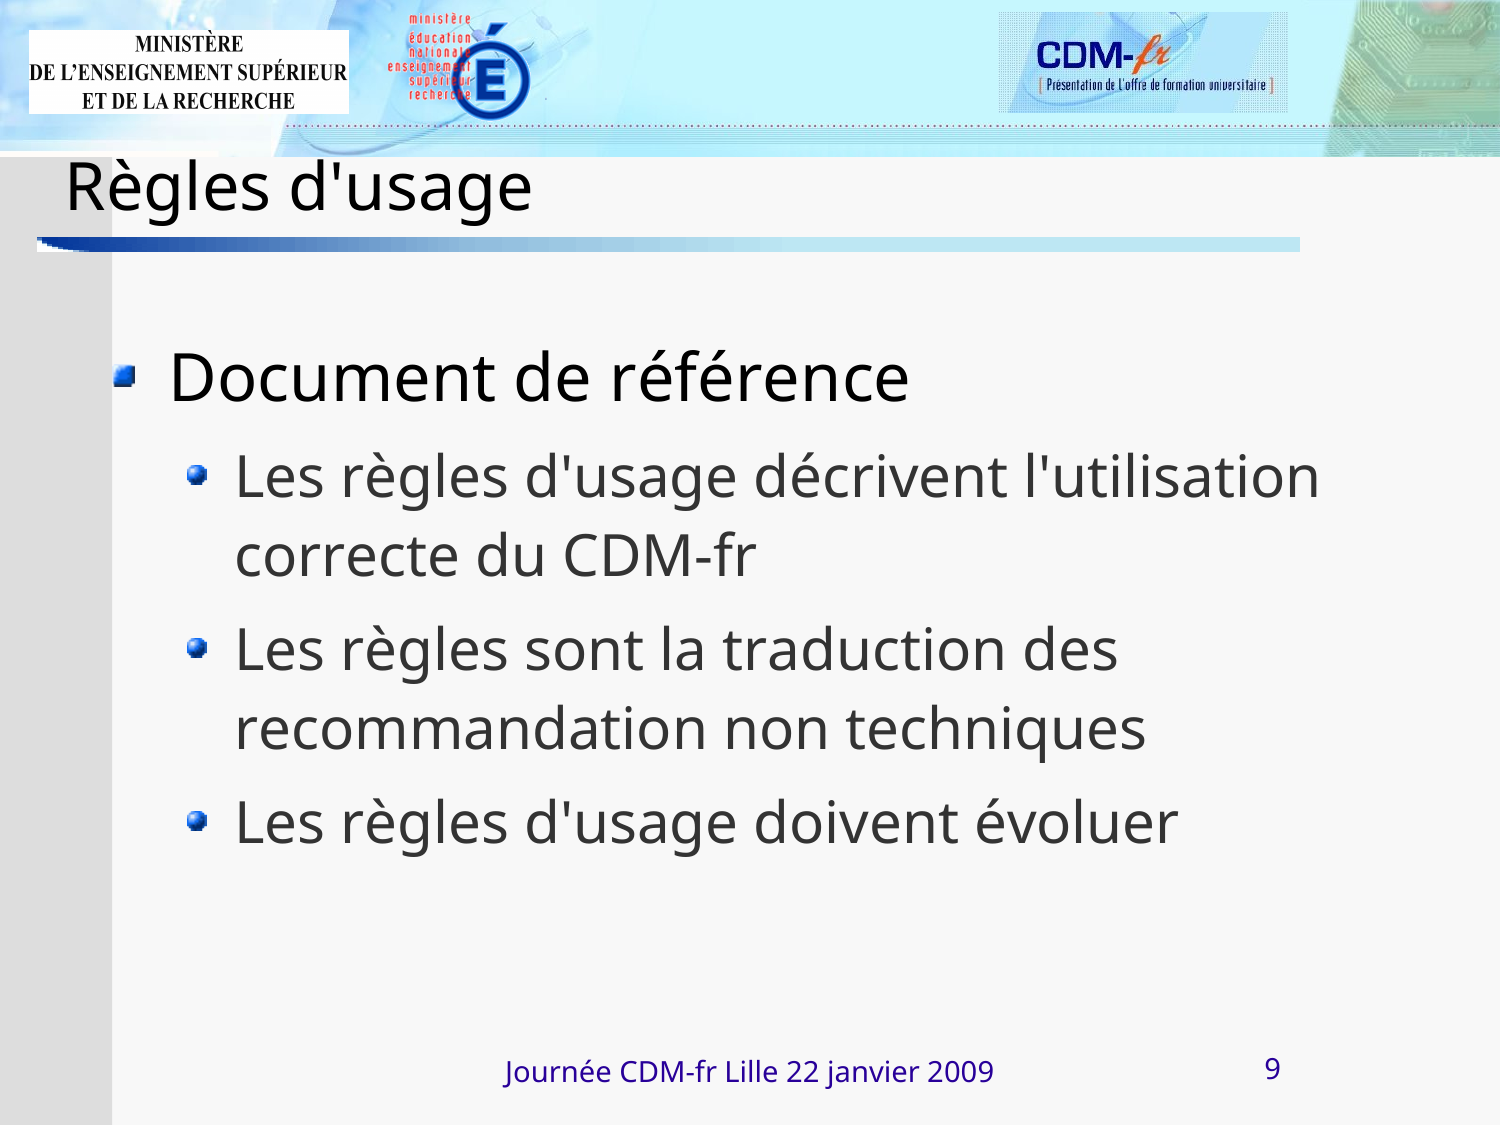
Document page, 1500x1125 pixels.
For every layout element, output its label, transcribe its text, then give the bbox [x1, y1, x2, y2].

picture [37, 237, 1300, 252]
list Document de référence Les règles d'usage décrivent l'utilisation correcte du CDM-fr Les règles sont la traduction des recommandation non techniques Les règles d'usage doivent évoluer [112, 329, 1388, 989]
title Règles d'usage [50, 137, 1463, 238]
picture [0, 0, 1500, 157]
